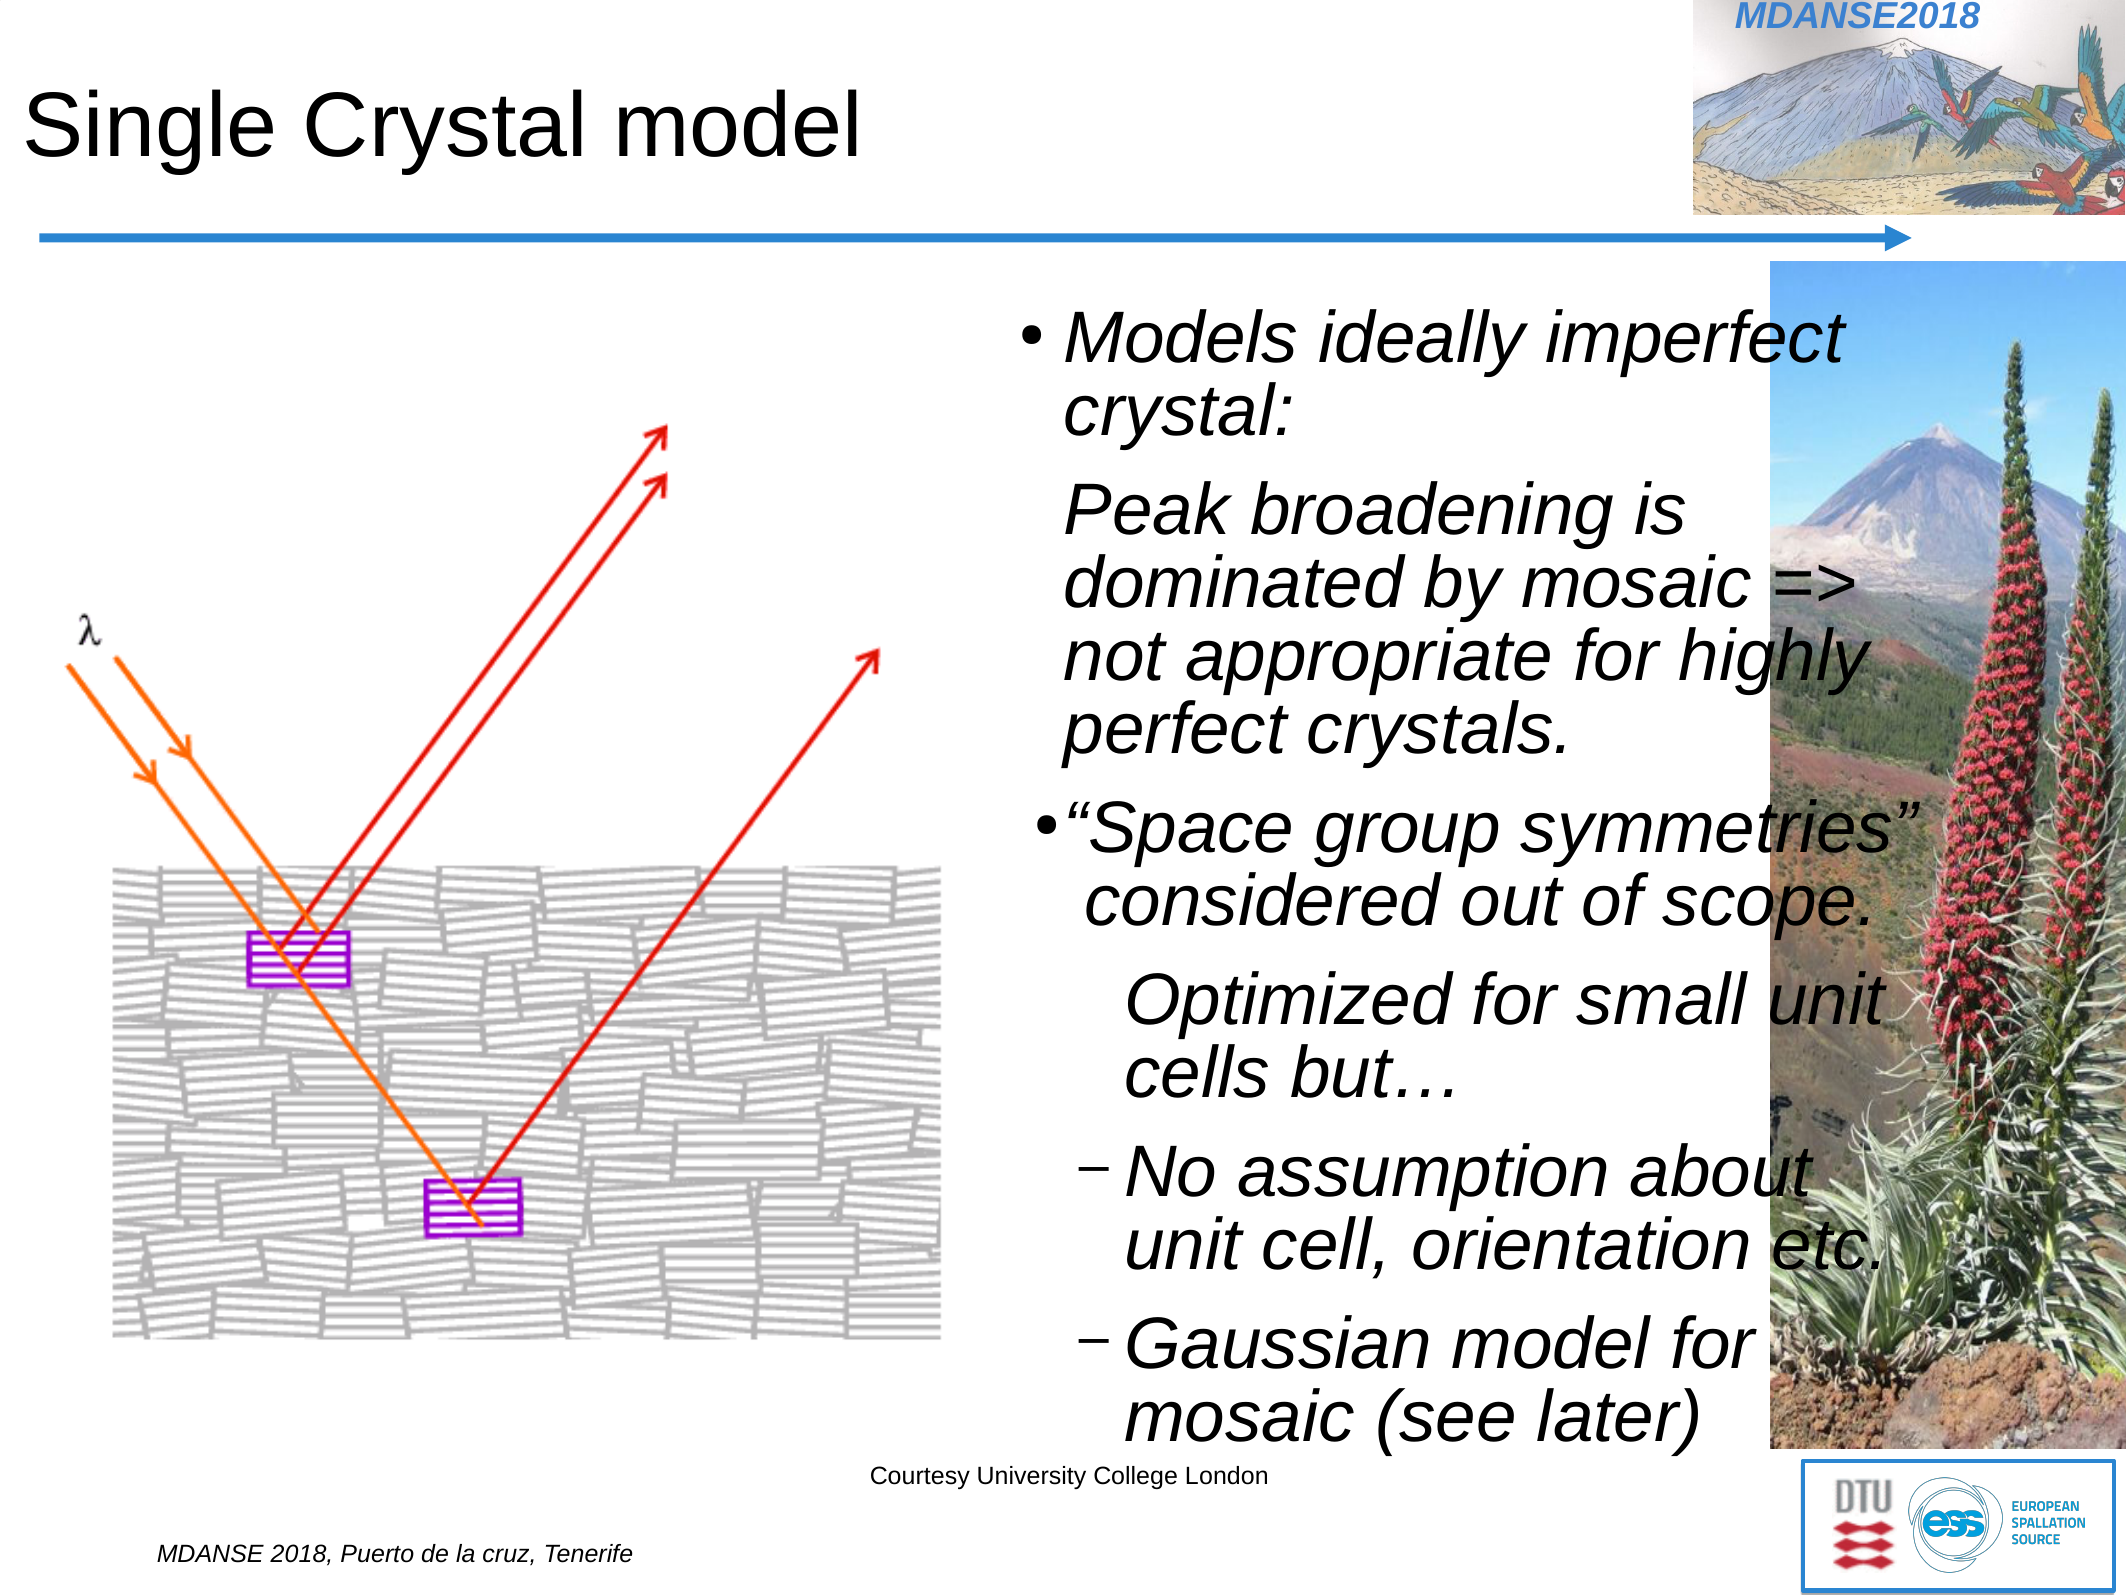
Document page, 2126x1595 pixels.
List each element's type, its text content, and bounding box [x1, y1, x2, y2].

text_box Courtesy University College London [855, 1454, 1471, 1498]
picture [1770, 261, 2126, 1449]
picture [1693, 0, 2125, 215]
title Single Crystal model [22, 40, 1938, 209]
picture [1908, 1477, 2085, 1573]
list Models ideally imperfect crystal: Peak broadening is dominated by mosaic => not appropriate for highly perfect crystals. “Space group symmetries” considered out of scope. Optimized for small unit cells but… No assumption about unit cell, orientation etc. Gaussian model for mosaic (see later) [1003, 303, 1927, 1481]
picture [1832, 1481, 1897, 1573]
picture [34, 422, 958, 1363]
